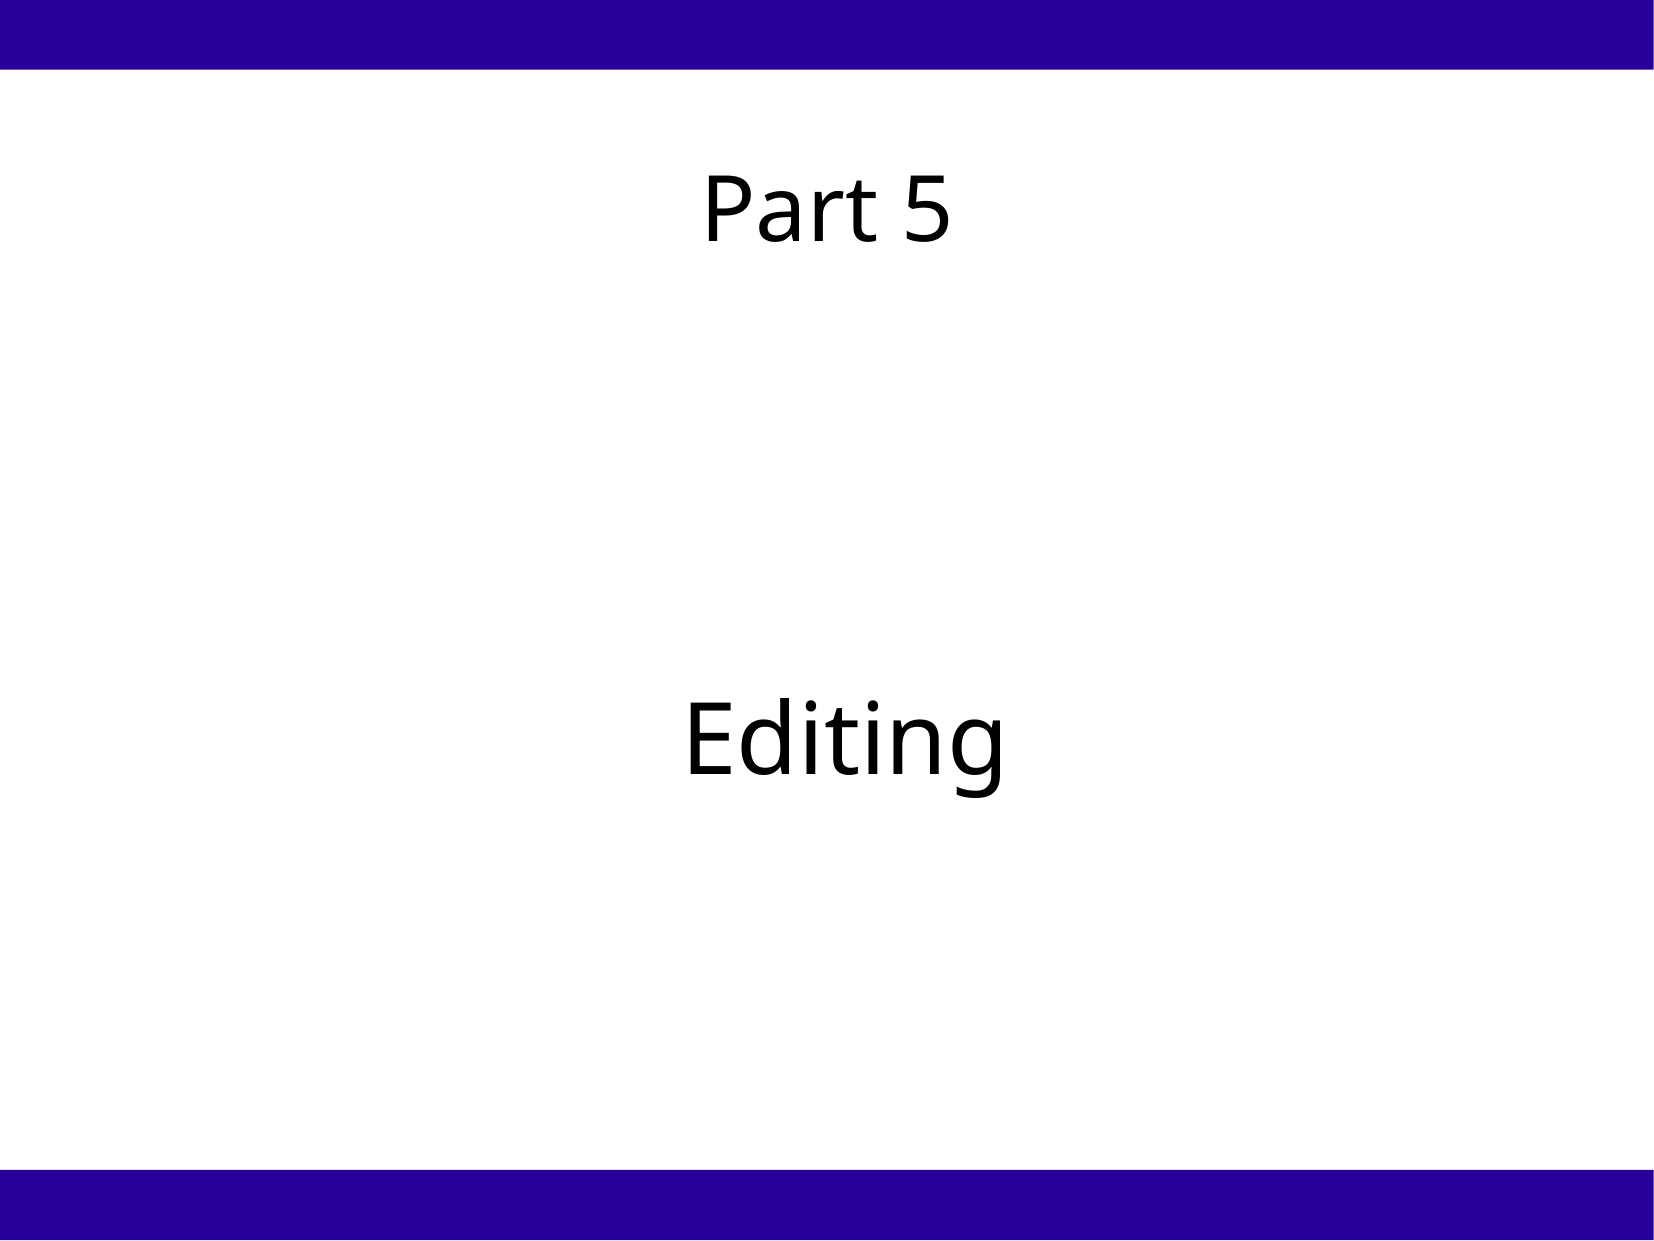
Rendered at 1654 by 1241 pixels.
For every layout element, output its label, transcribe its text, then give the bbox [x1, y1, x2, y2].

subtitle Editing [121, 344, 1534, 1127]
title Part 5 [121, 102, 1534, 311]
